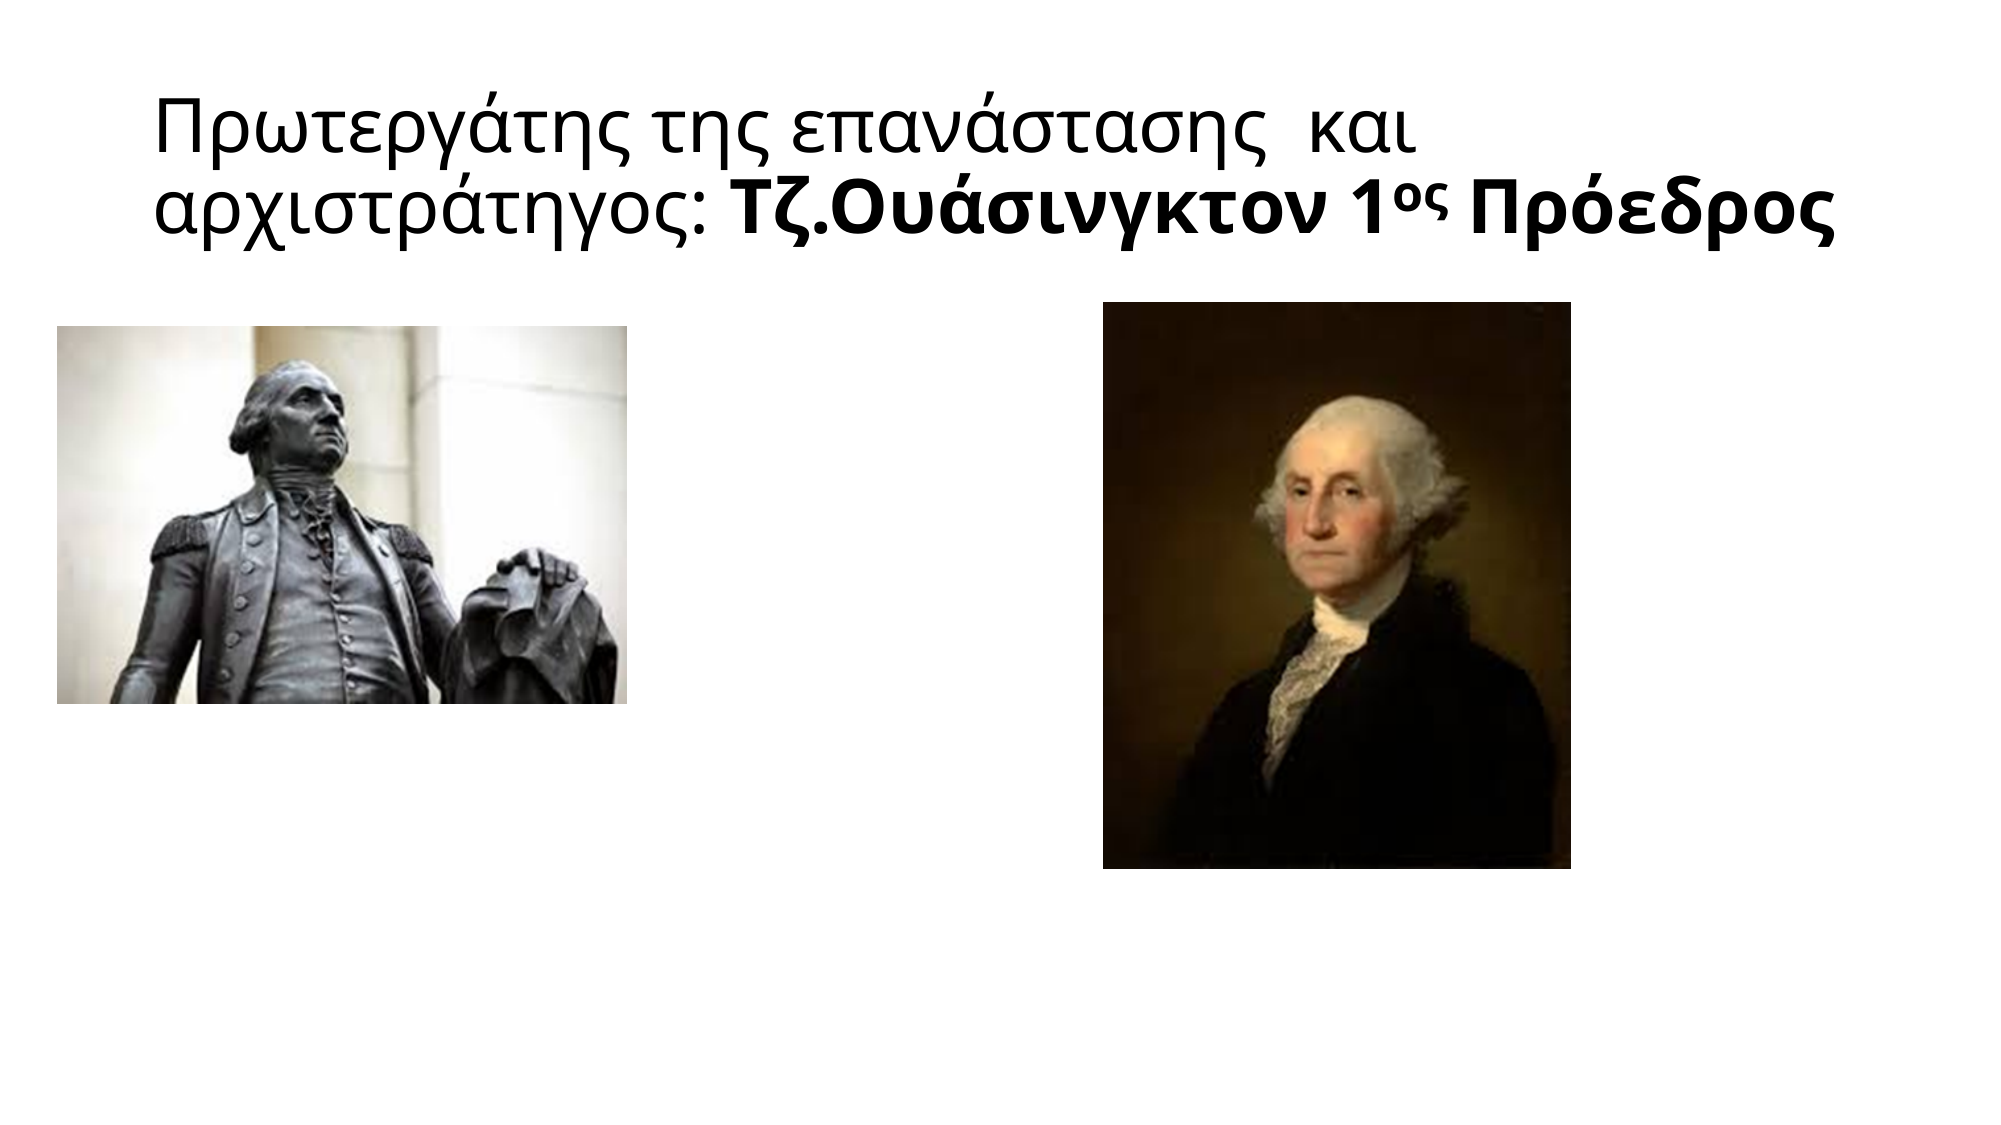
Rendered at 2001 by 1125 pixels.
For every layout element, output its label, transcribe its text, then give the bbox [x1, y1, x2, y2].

picture [57, 326, 627, 704]
title Πρωτεργάτης της επανάστασης και αρχιστράτηγος: Τζ.Ουάσινγκτον 1ος Πρόεδρος [137, 59, 1863, 278]
picture [1103, 302, 1571, 869]
